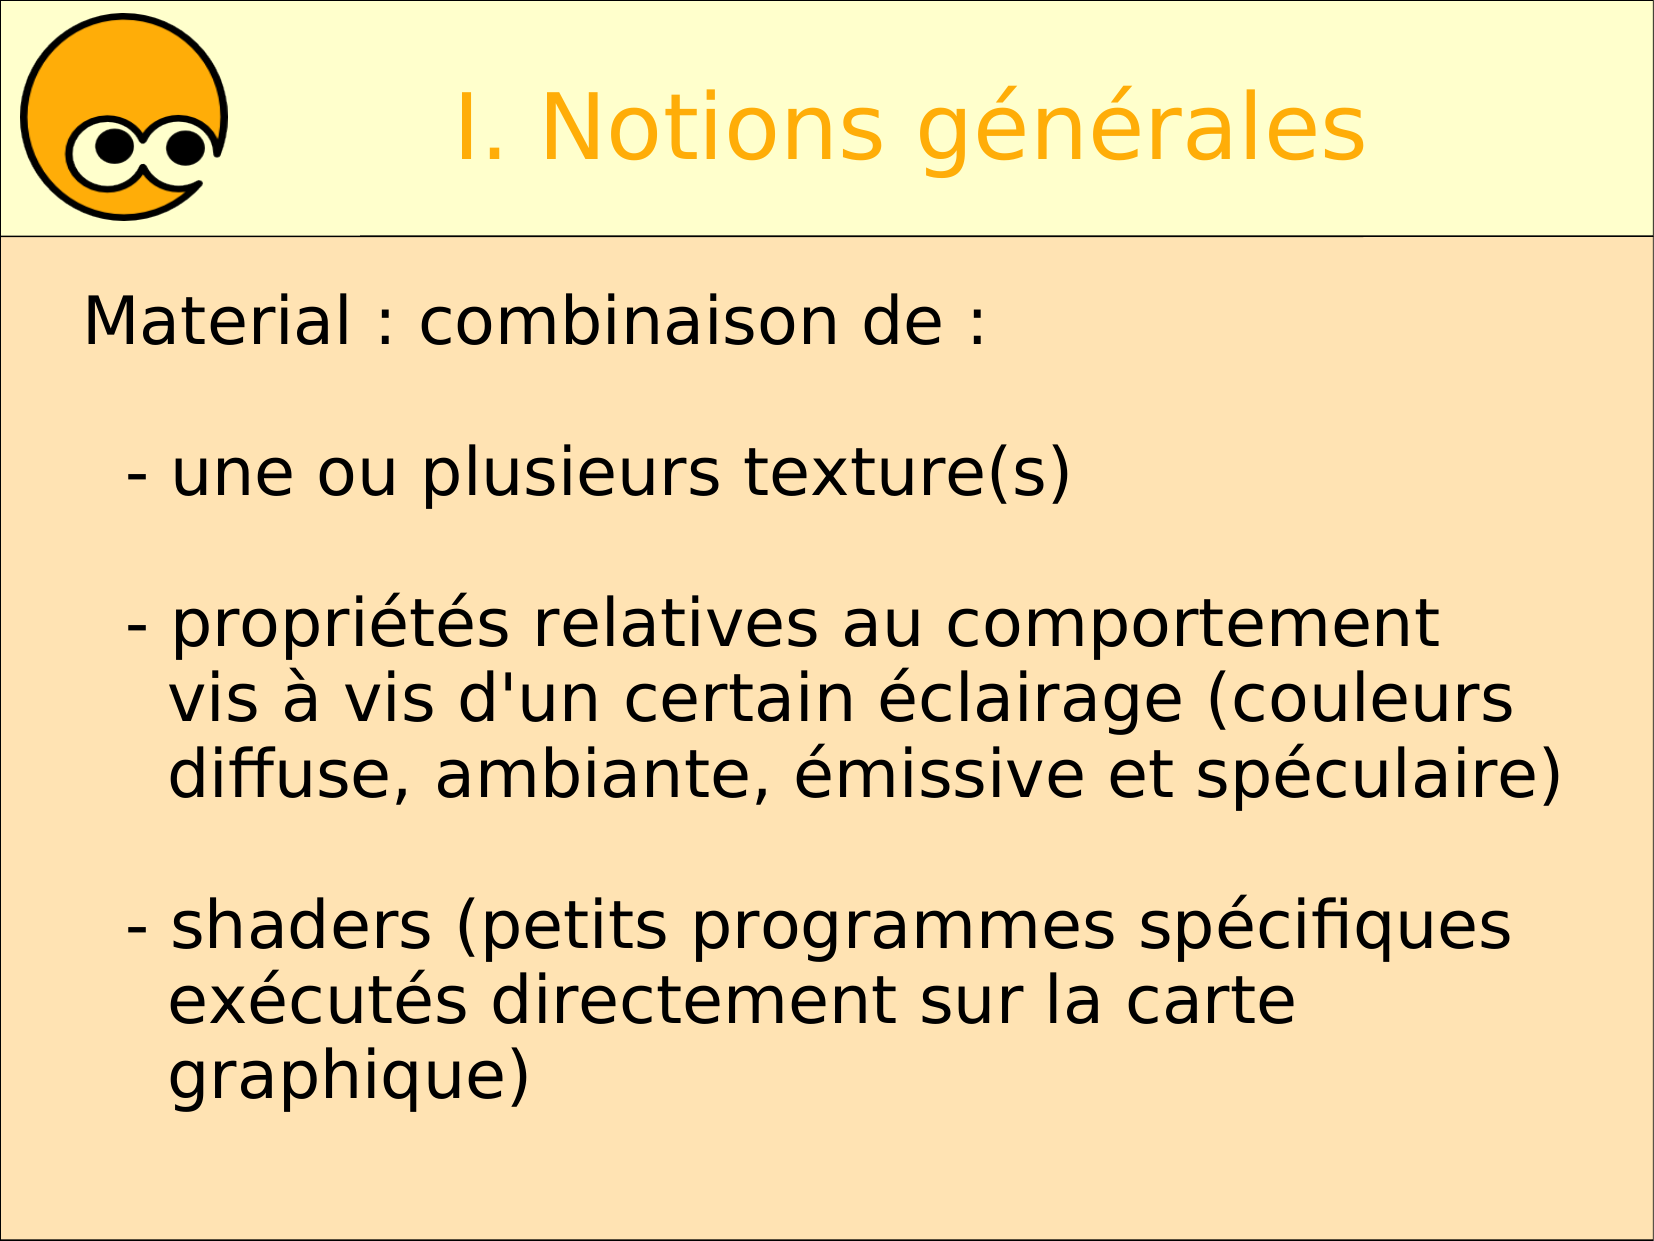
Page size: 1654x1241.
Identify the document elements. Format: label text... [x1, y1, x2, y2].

picture [20, 13, 228, 221]
subtitle Material : combinaison de : - une ou plusieurs texture(s) - propriétés relatives au comportement vis à vis d'un certain éclairage (couleurs diffuse, ambiante, émissive et spéculaire) - shaders (petits programmes spécifiques exécutés directement sur la carte graphique) [82, 283, 1571, 1116]
title I. Notions générales [252, 28, 1571, 228]
